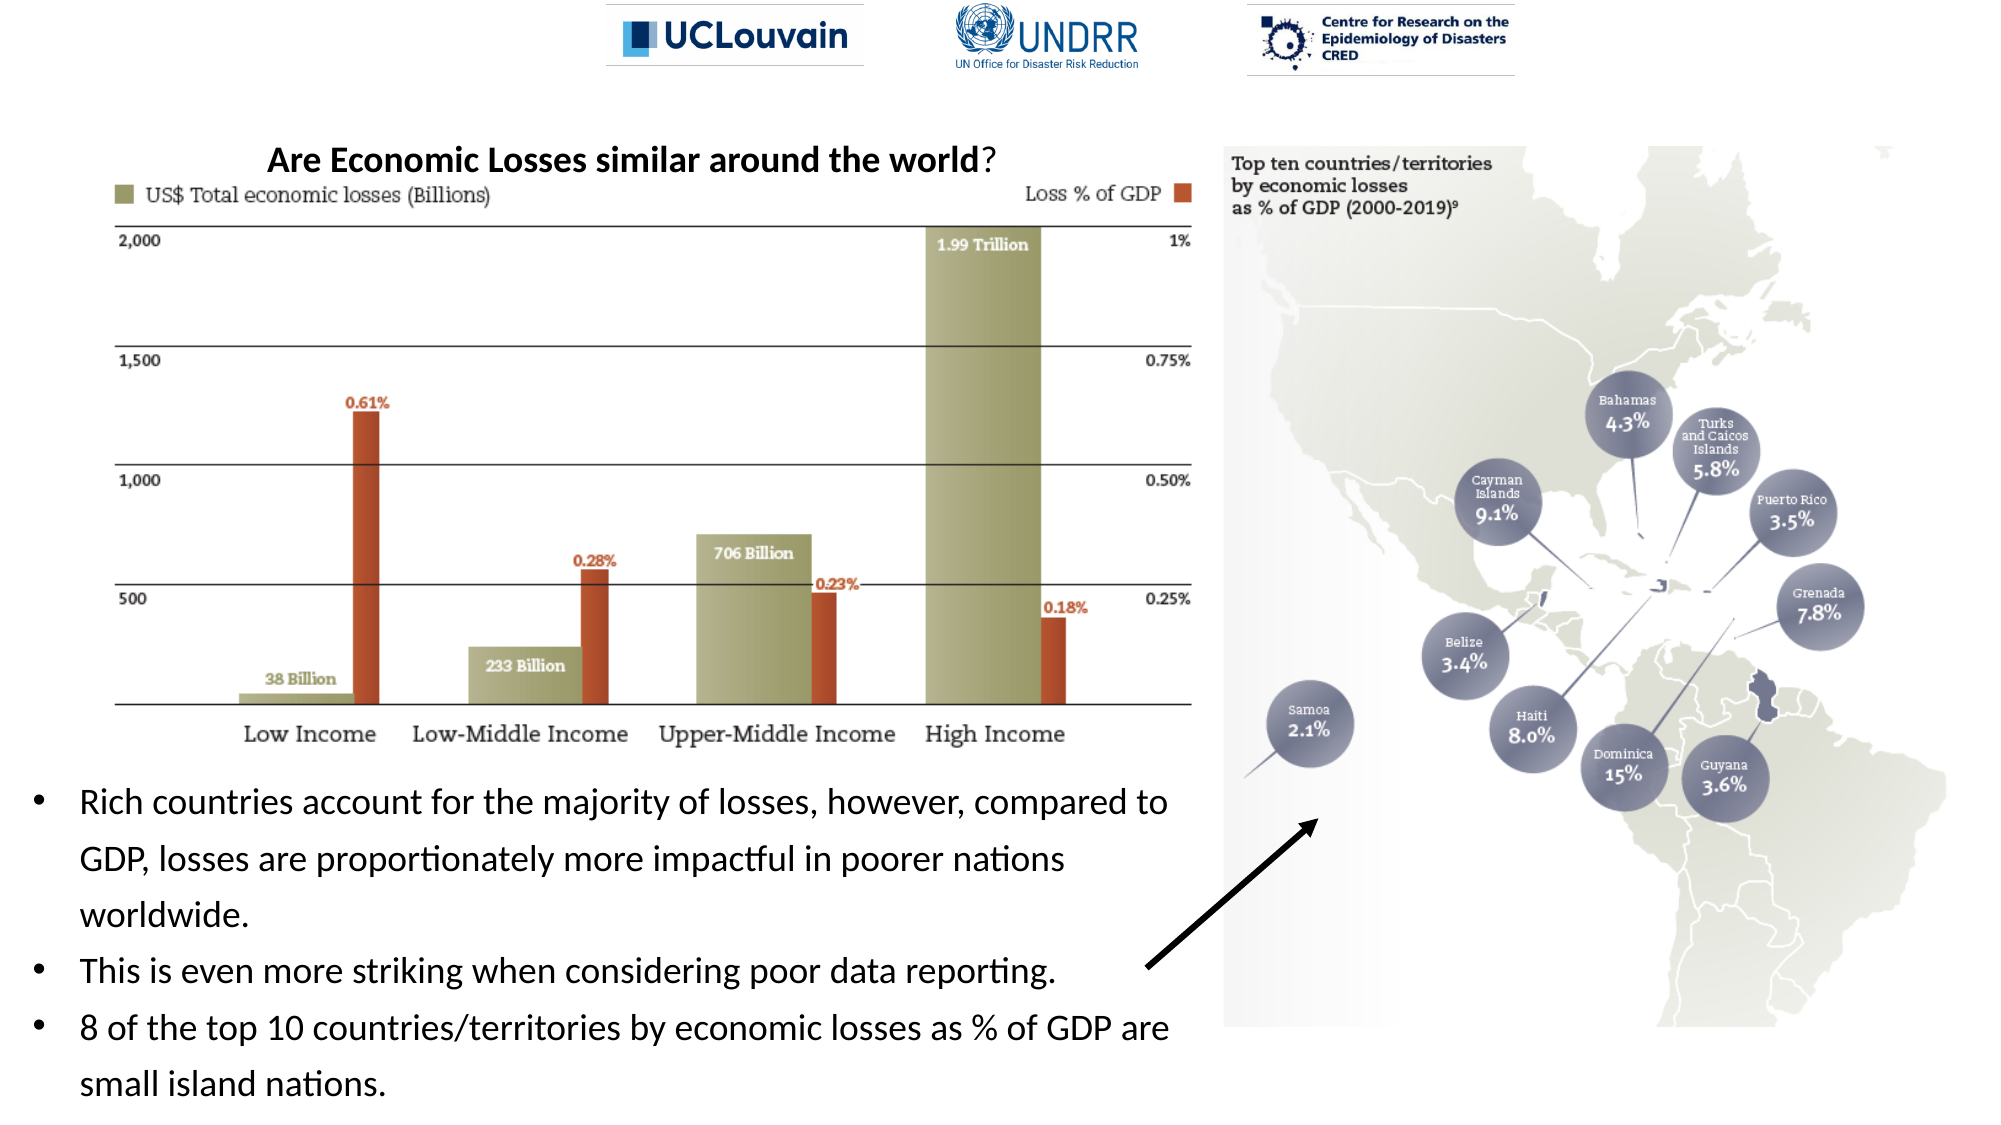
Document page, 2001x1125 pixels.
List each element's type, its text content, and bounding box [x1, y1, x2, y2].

text_box Are Economic Losses similar around the world? [252, 127, 1138, 188]
picture [606, 0, 1515, 79]
picture [35, 138, 1965, 1027]
text_box Rich countries account for the majority of losses, however, compared to GDP, losses are proportionately more impactful in poorer nations worldwide. This is even more striking when considering poor data reporting. 8 of the top 10 countries/territories by economic losses as % of GDP are small island nations. [17, 758, 1249, 1112]
